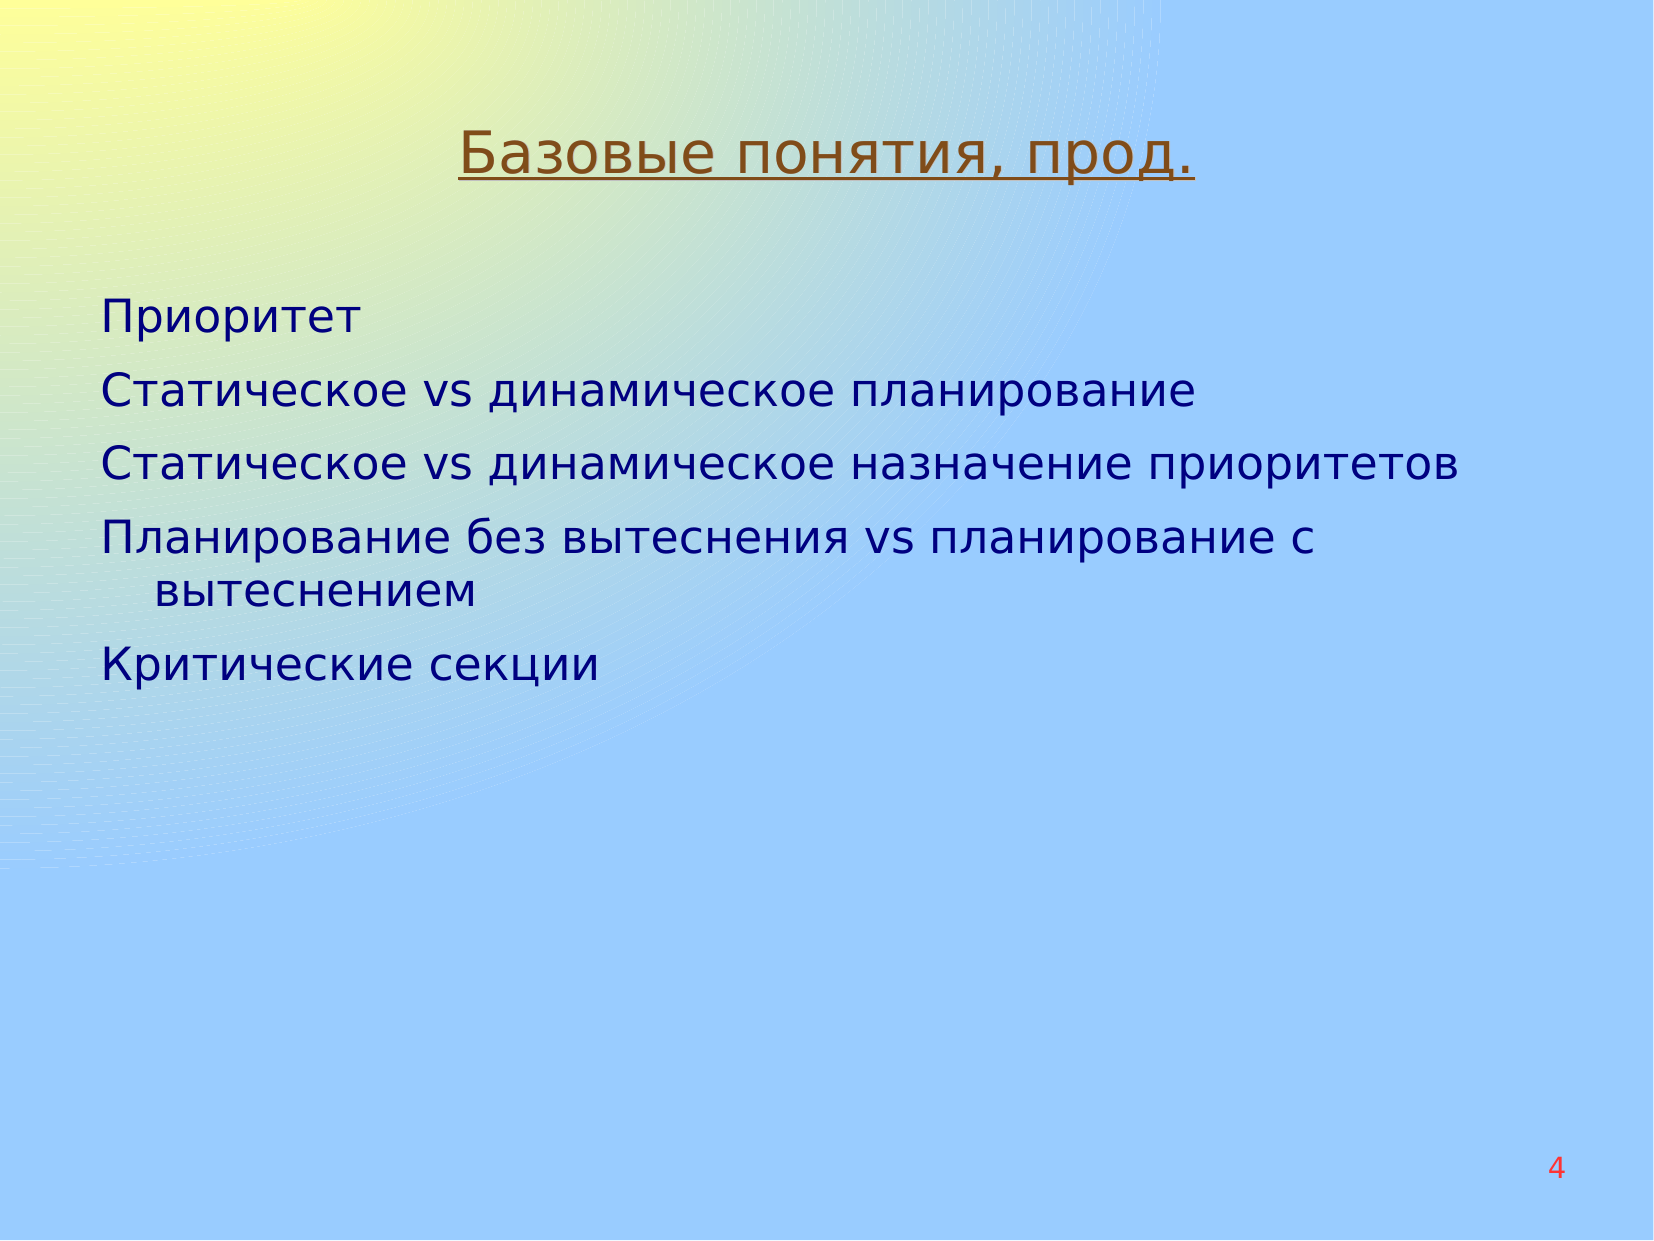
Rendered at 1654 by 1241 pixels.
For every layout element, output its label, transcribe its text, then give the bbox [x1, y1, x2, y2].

list Приоритет Статическое vs динамическое планирование Статическое vs динамическое назначение приоритетов Планирование без вытеснения vs планирование с вытеснением Критические секции [82, 290, 1571, 1094]
title Базовые понятия, прод. [82, 56, 1571, 250]
